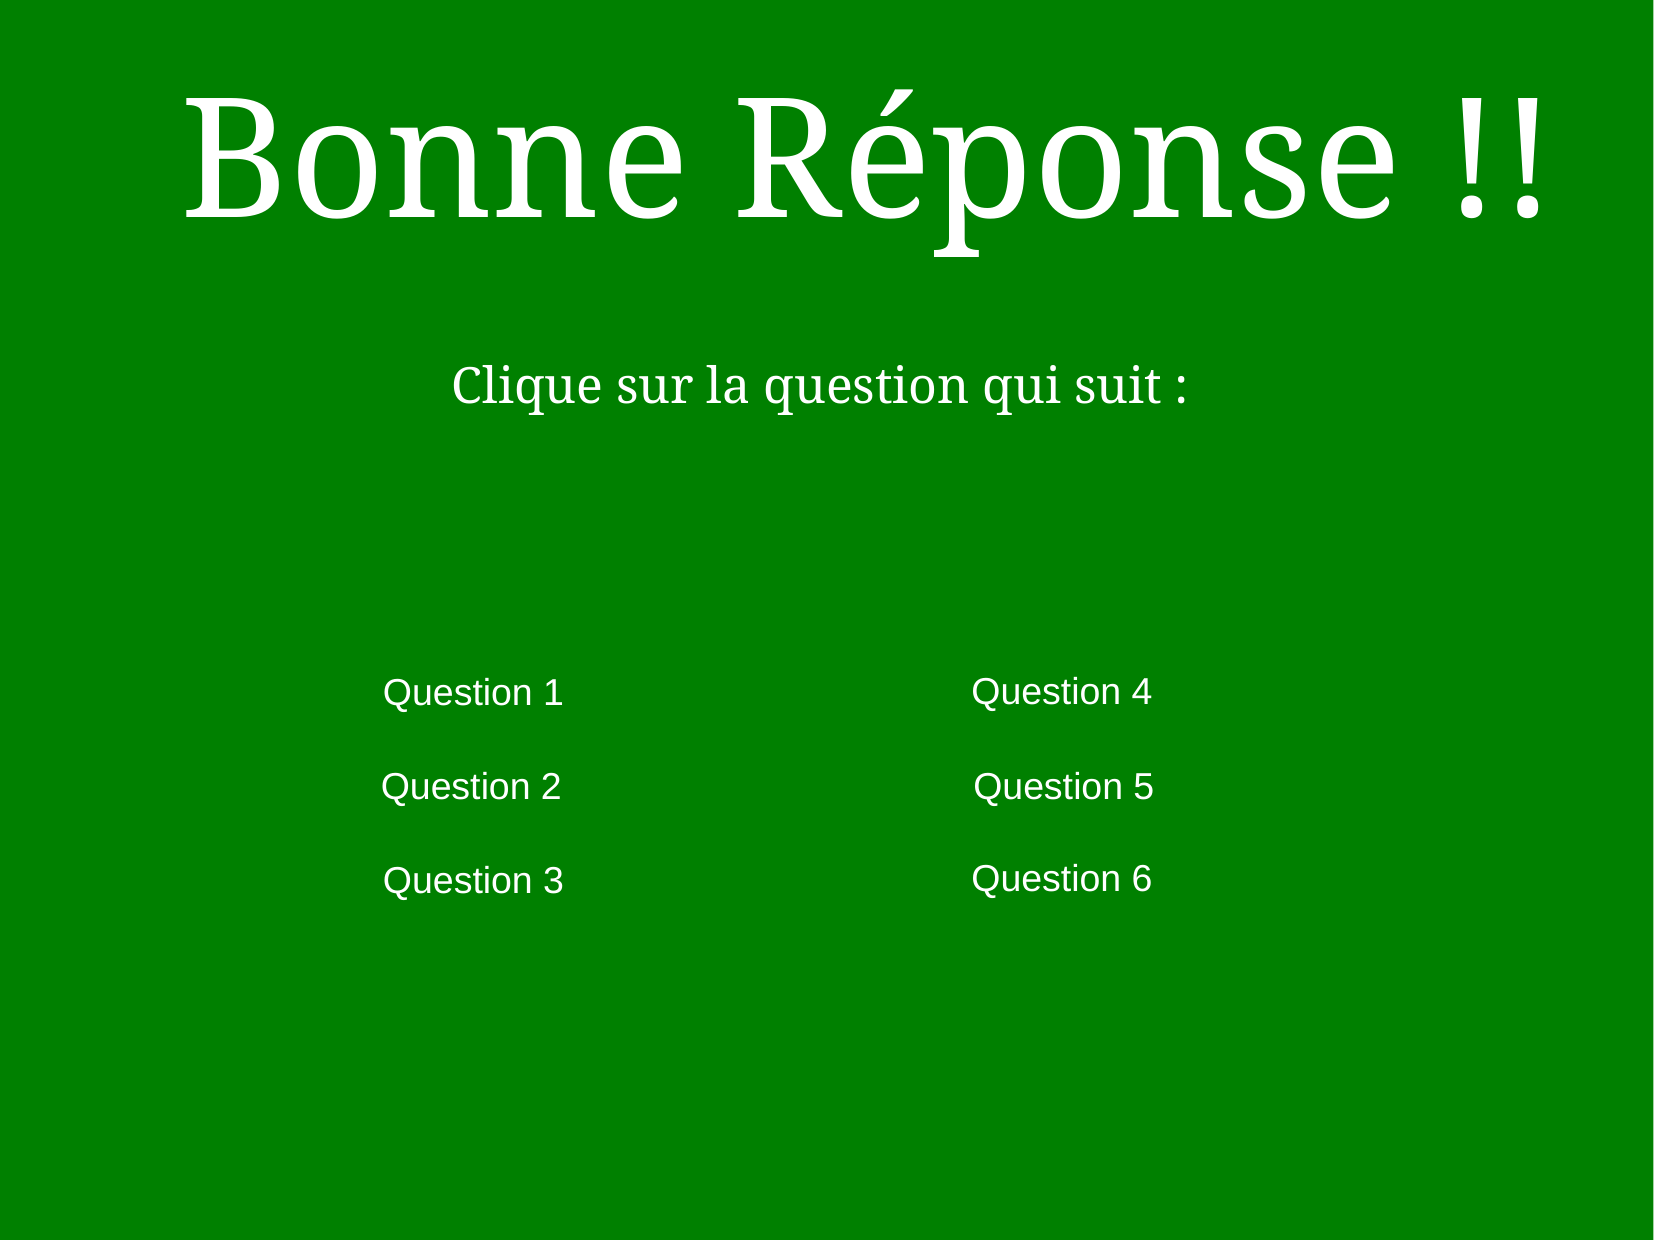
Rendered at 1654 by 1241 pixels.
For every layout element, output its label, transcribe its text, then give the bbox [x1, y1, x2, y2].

text_box Clique sur la question qui suit : [437, 342, 1252, 425]
text_box Question 4 [956, 663, 1654, 721]
text_box Question 1 [368, 663, 579, 721]
text_box Question 5 [958, 758, 1170, 815]
text_box Question 6 [956, 850, 1168, 908]
text_box Question 3 [368, 852, 579, 910]
text_box Bonne Réponse !! [165, 31, 1654, 272]
text_box Question 2 [366, 758, 577, 815]
